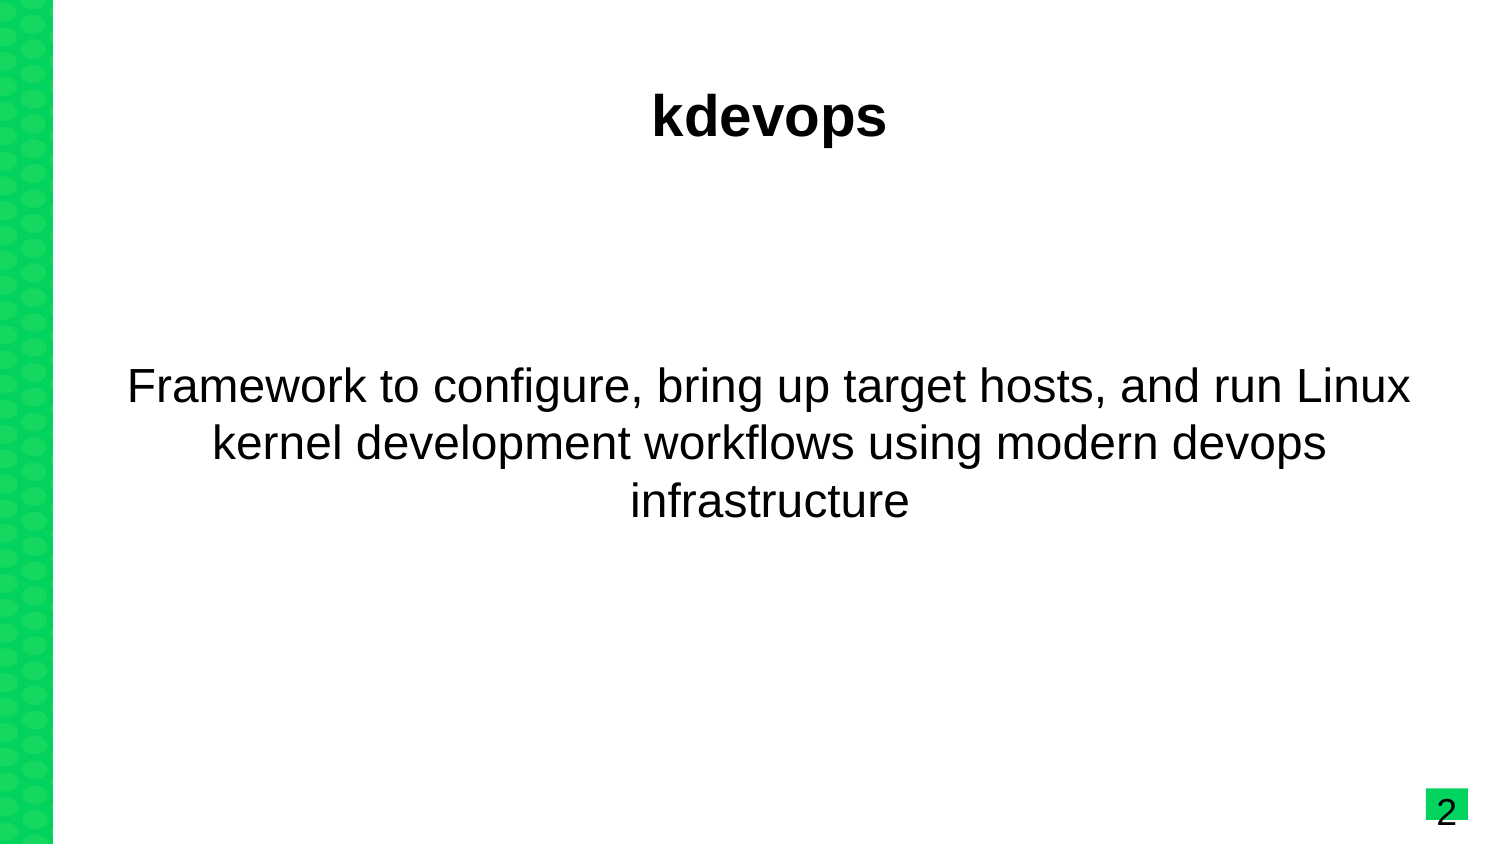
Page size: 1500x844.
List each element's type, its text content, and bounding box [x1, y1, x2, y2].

text_box <number> [1425, 788, 1468, 820]
text_box kdevops [143, 70, 1397, 168]
text_box Framework to configure, bring up target hosts, and run Linux kernel development workflows using modern devops infrastructure [95, 289, 1446, 573]
picture [0, 0, 53, 844]
